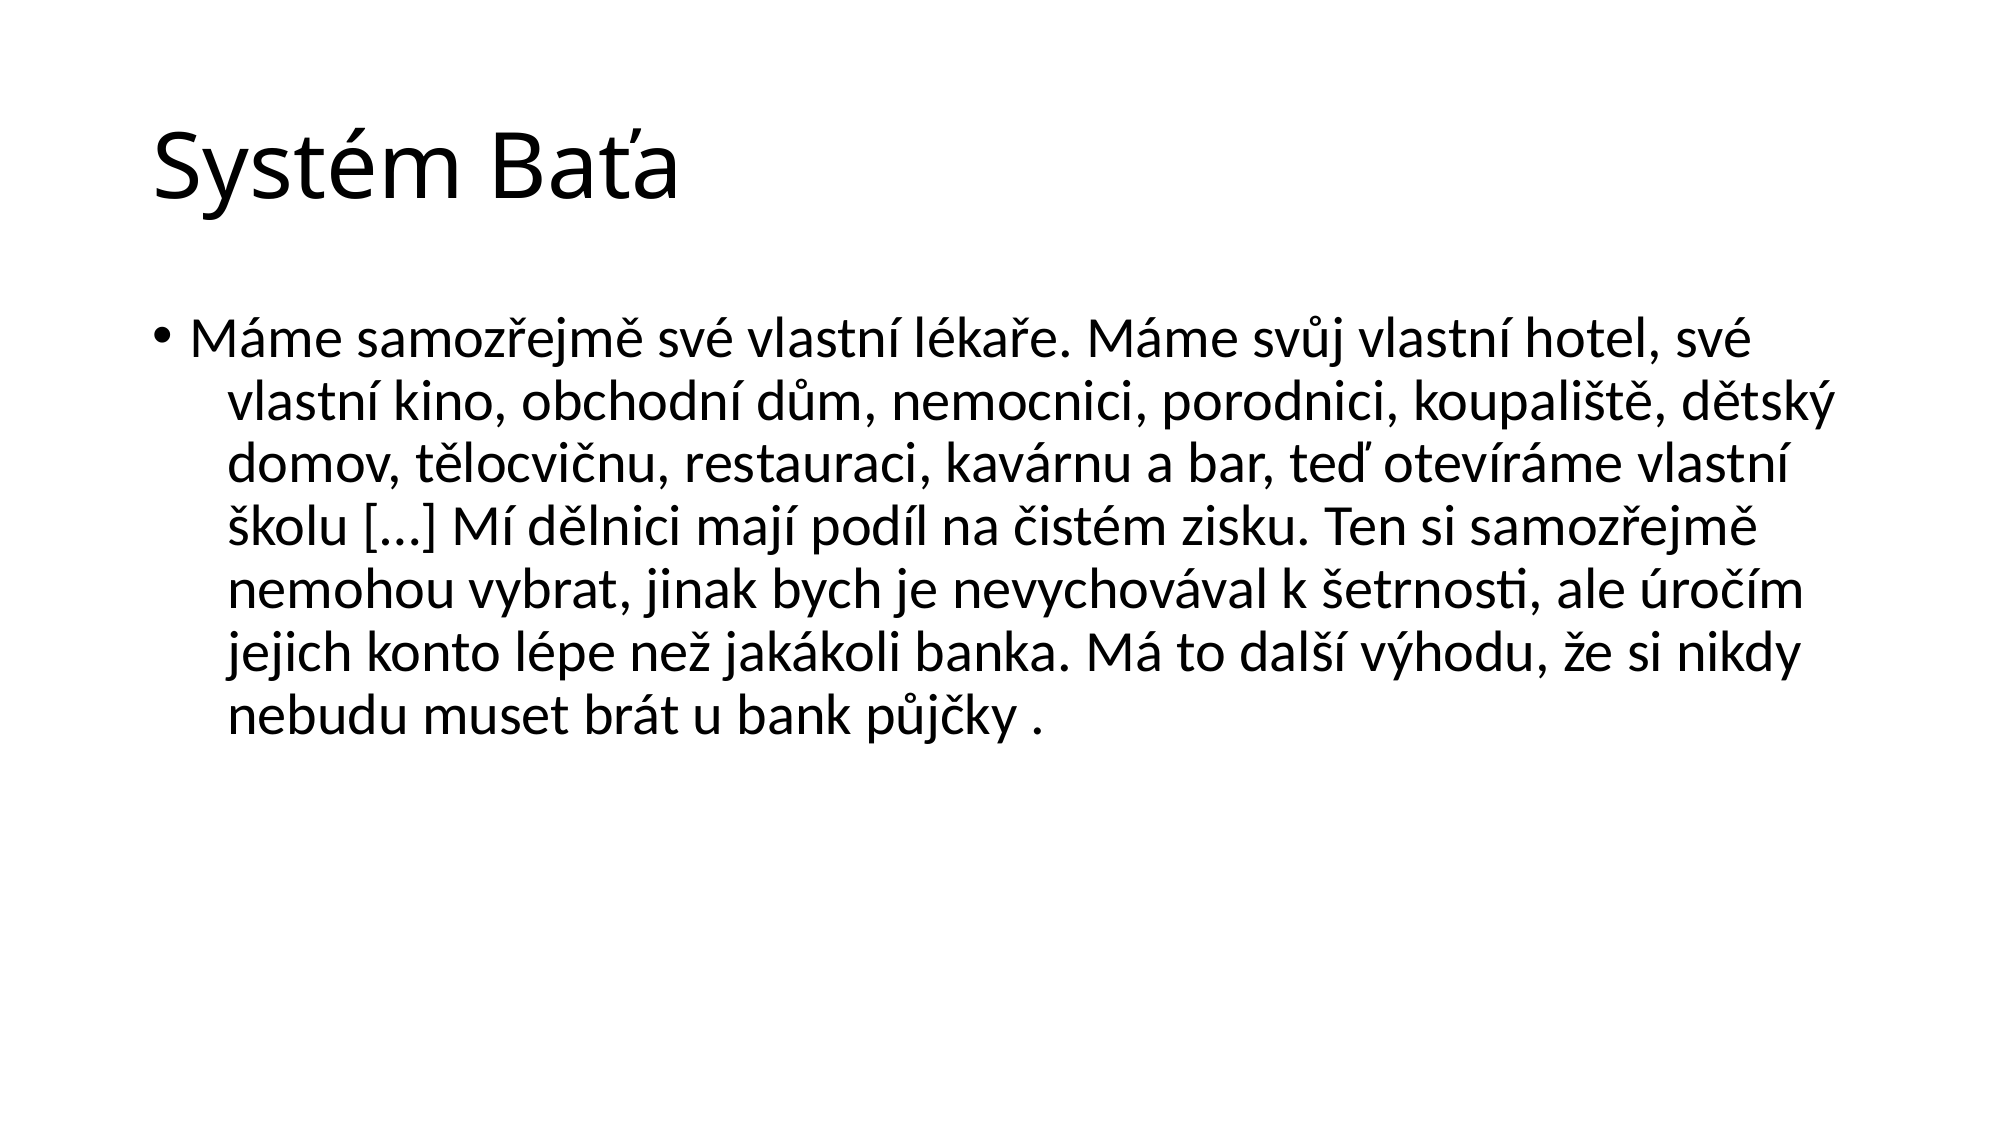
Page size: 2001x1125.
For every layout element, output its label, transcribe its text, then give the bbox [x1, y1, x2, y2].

list Máme samozřejmě své vlastní lékaře. Máme svůj vlastní hotel, své vlastní kino, obchodní dům, nemocnici, porodnici, koupaliště, dětský domov, tělocvičnu, restauraci, kavárnu a bar, teď otevíráme vlastní školu […] Mí dělnici mají podíl na čistém zisku. Ten si samozřejmě nemohou vybrat, jinak bych je nevychovával k šetrnosti, ale úročím jejich konto lépe než jakákoli banka. Má to další výhodu, že si nikdy nebudu muset brát u bank půjčky . [137, 299, 1863, 1014]
title Systém Baťa [137, 59, 1863, 278]
